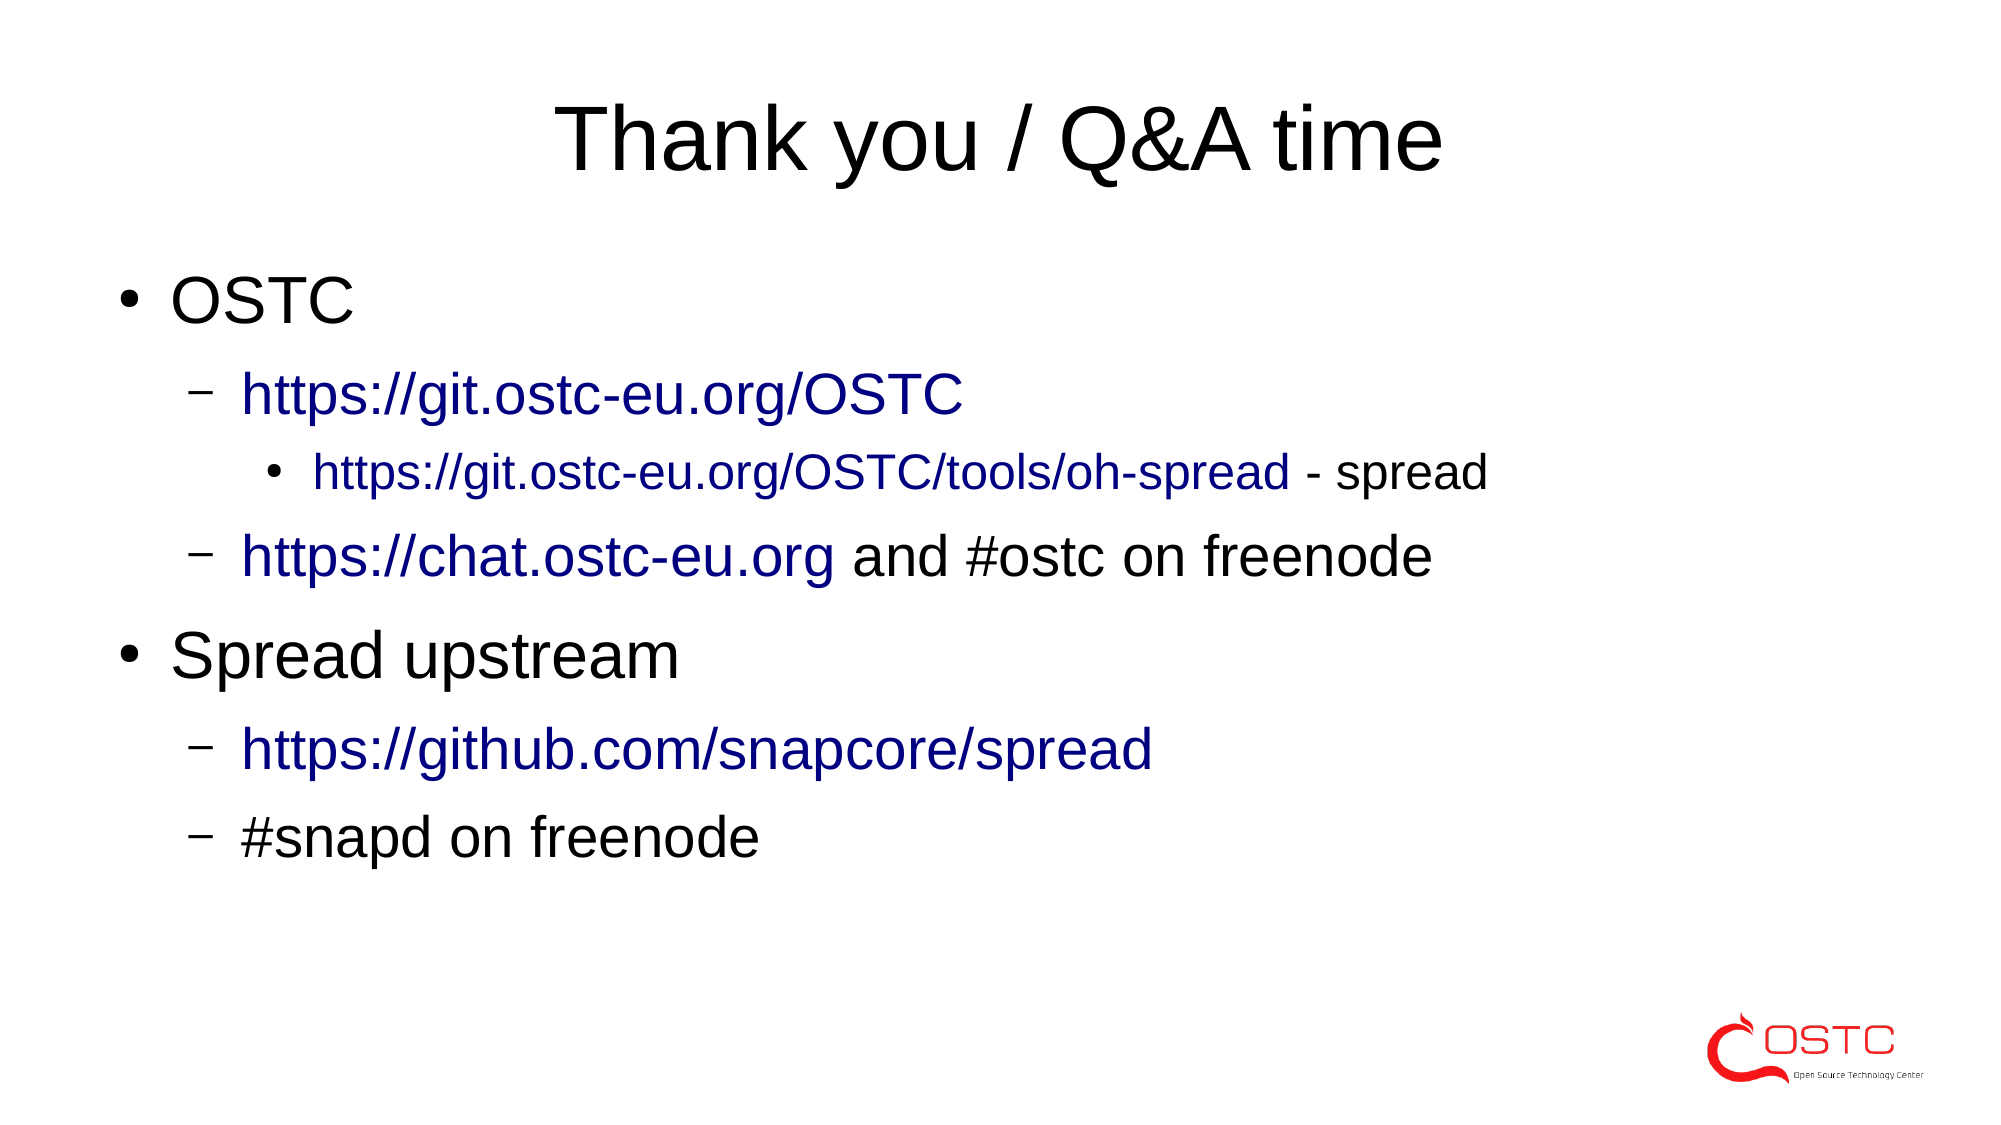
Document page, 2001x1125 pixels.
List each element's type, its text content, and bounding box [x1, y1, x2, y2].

title Thank you / Q&A time [100, 44, 1901, 233]
list OSTC https://git.ostc-eu.org/OSTC https://git.ostc-eu.org/OSTC/tools/oh-spread - spread https://chat.ostc-eu.org and #ostc on freenode Spread upstream https://github.com/snapcore/spread #snapd on freenode [100, 263, 1901, 916]
picture [1643, 933, 2001, 1125]
